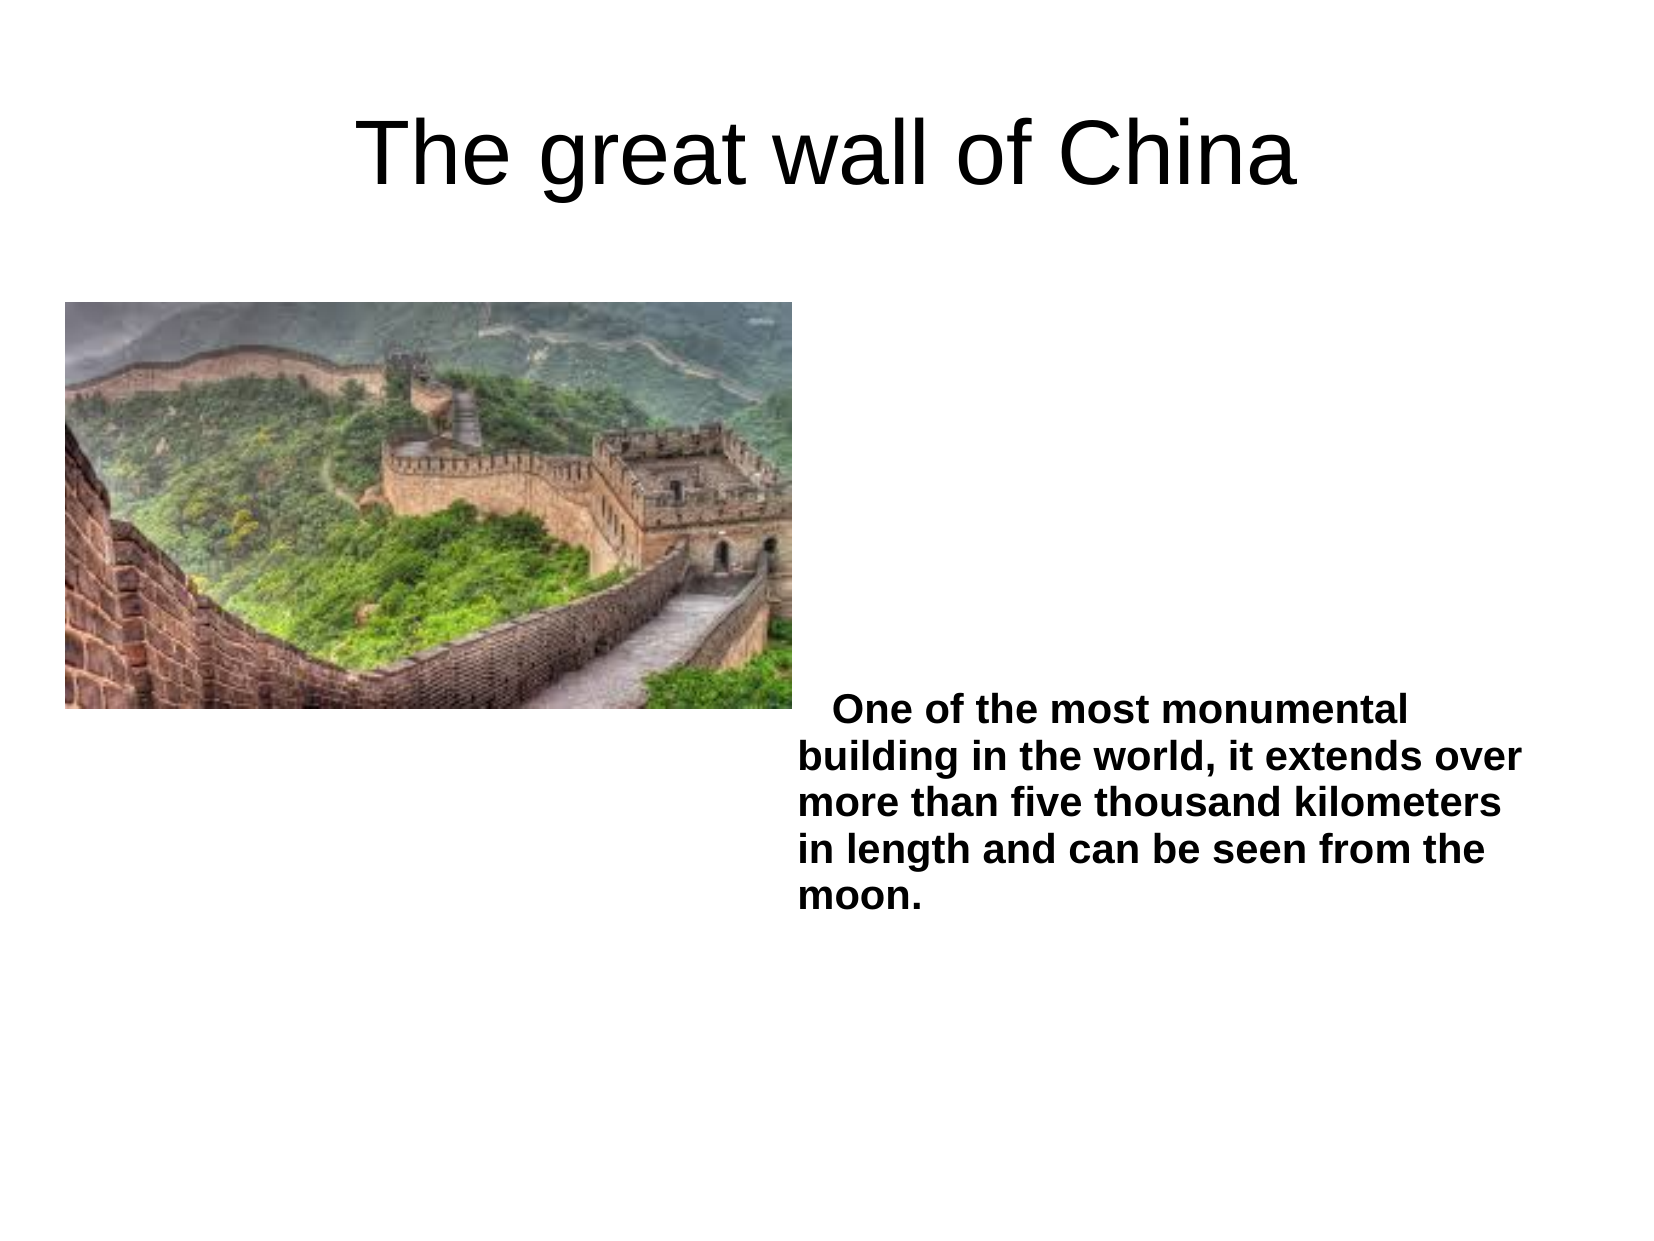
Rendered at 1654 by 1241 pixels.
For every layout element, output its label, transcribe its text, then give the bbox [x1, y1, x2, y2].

picture [65, 302, 792, 709]
list One of the most monumental building in the world, it extends over more than five thousand kilometers in length and can be seen from the moon. [797, 686, 1524, 1241]
title The great wall of China [82, 49, 1571, 257]
